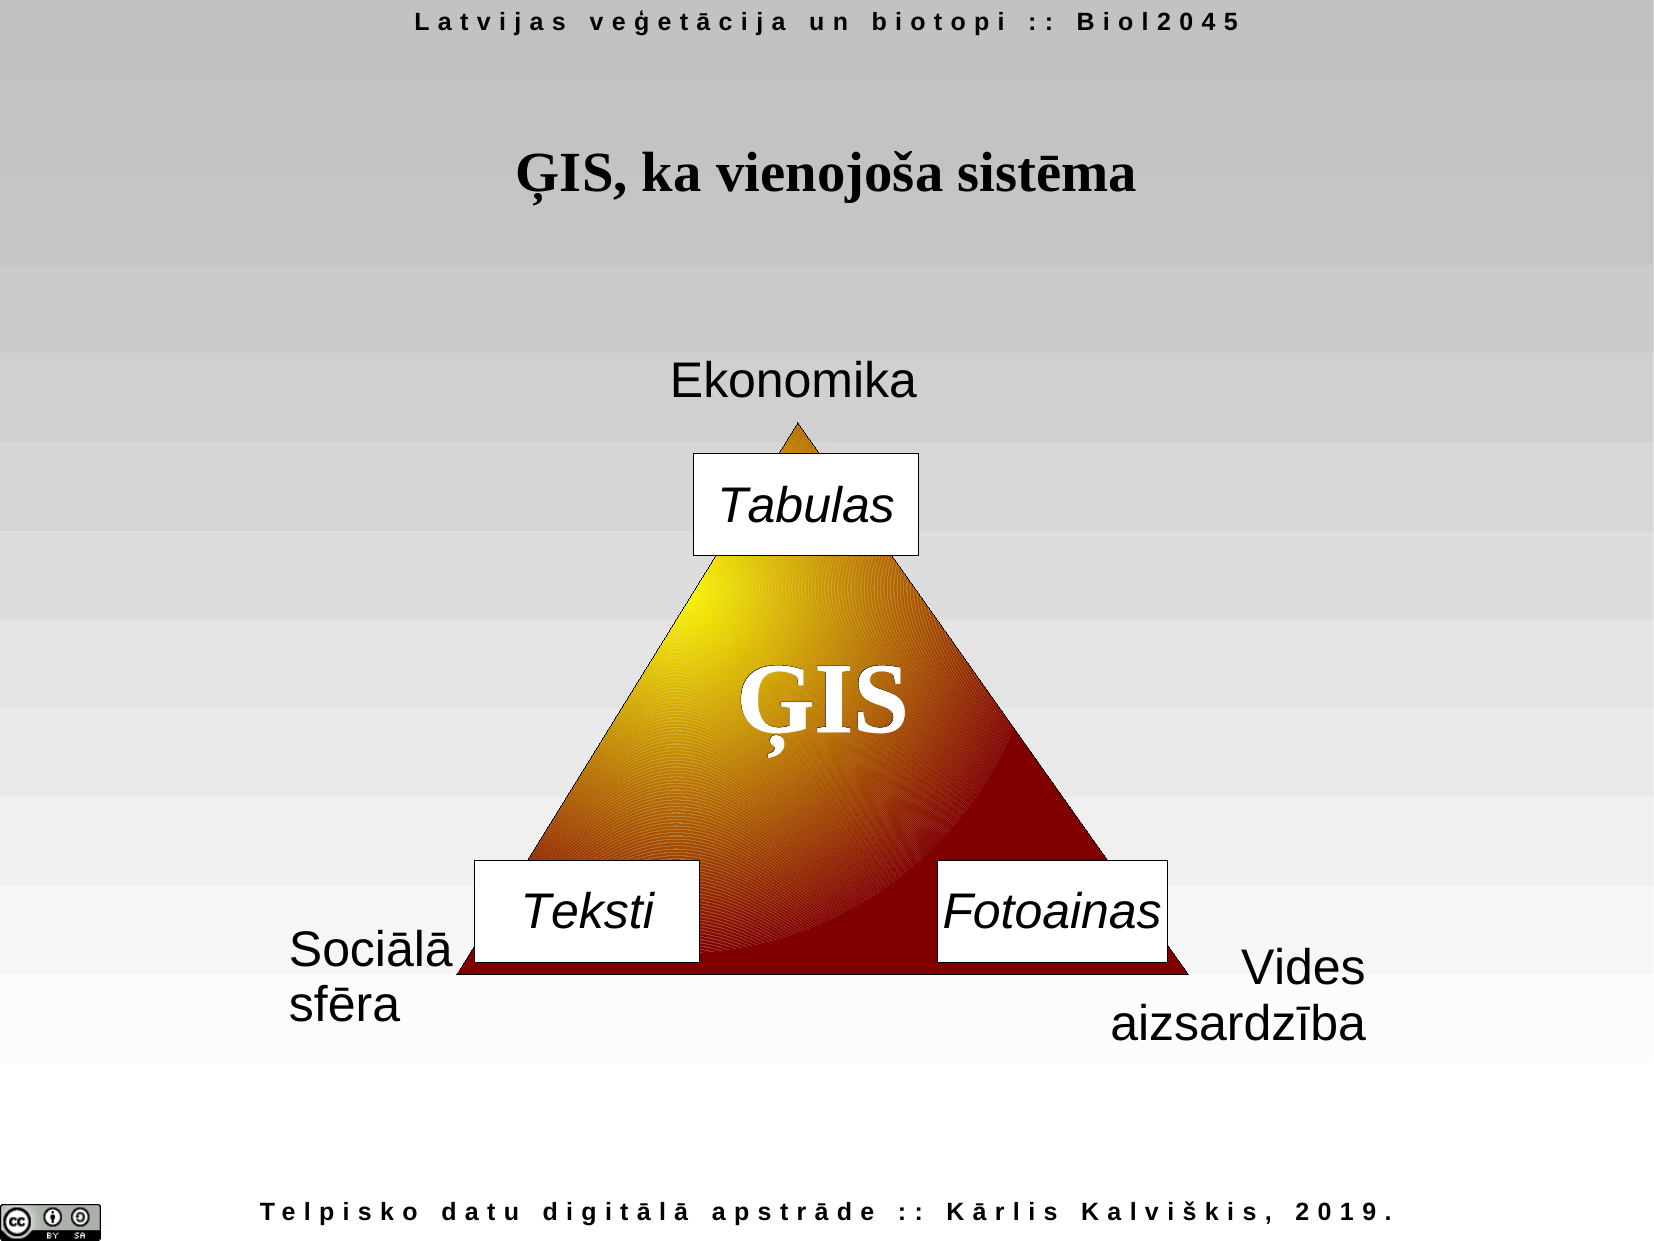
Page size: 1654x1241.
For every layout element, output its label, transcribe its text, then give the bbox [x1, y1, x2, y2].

text_box Ekonomika [670, 352, 918, 408]
text_box Sociālā sfēra [288, 920, 453, 1033]
text_box Fotoainas [937, 860, 1168, 963]
text_box Teksti [474, 860, 700, 963]
title ĢIS, ka vienojoša sistēma [29, 49, 1625, 296]
text_box ĢIS [779, 422, 820, 453]
text_box ĢIS [456, 556, 1110, 975]
picture [0, 0, 1654, 1241]
text_box Vides aizsardzība [1110, 939, 1366, 1052]
text_box Tabulas [693, 453, 919, 556]
